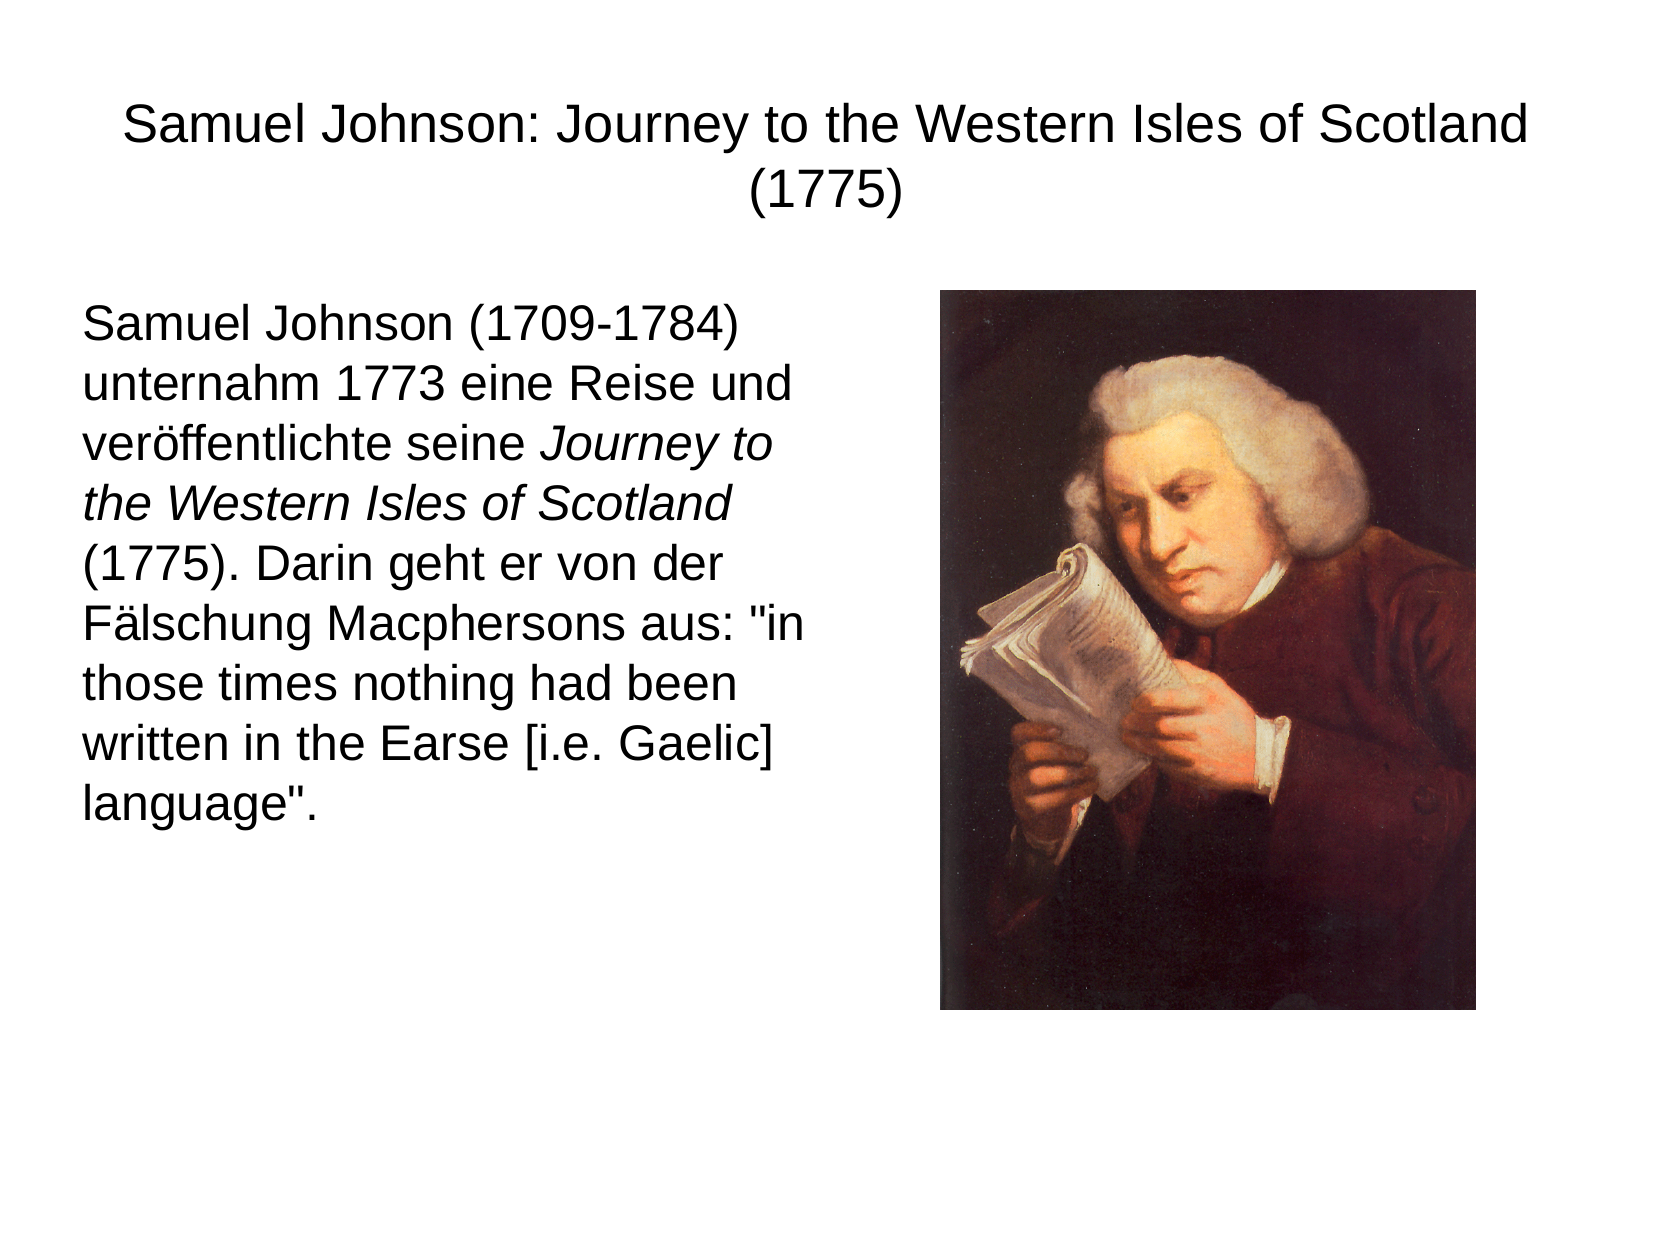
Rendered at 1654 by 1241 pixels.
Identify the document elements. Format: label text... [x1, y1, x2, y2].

list Samuel Johnson (1709-1784) unternahm 1773 eine Reise und veröffentlichte seine Journey to the Western Isles of Scotland (1775). Darin geht er von der Fälschung Macphersons aus: "in those times nothing had been written in the Earse [i.e. Gaelic] language". [82, 290, 809, 1010]
picture [940, 290, 1476, 1010]
title Samuel Johnson: Journey to the Western Isles of Scotland (1775) [82, 49, 1571, 257]
